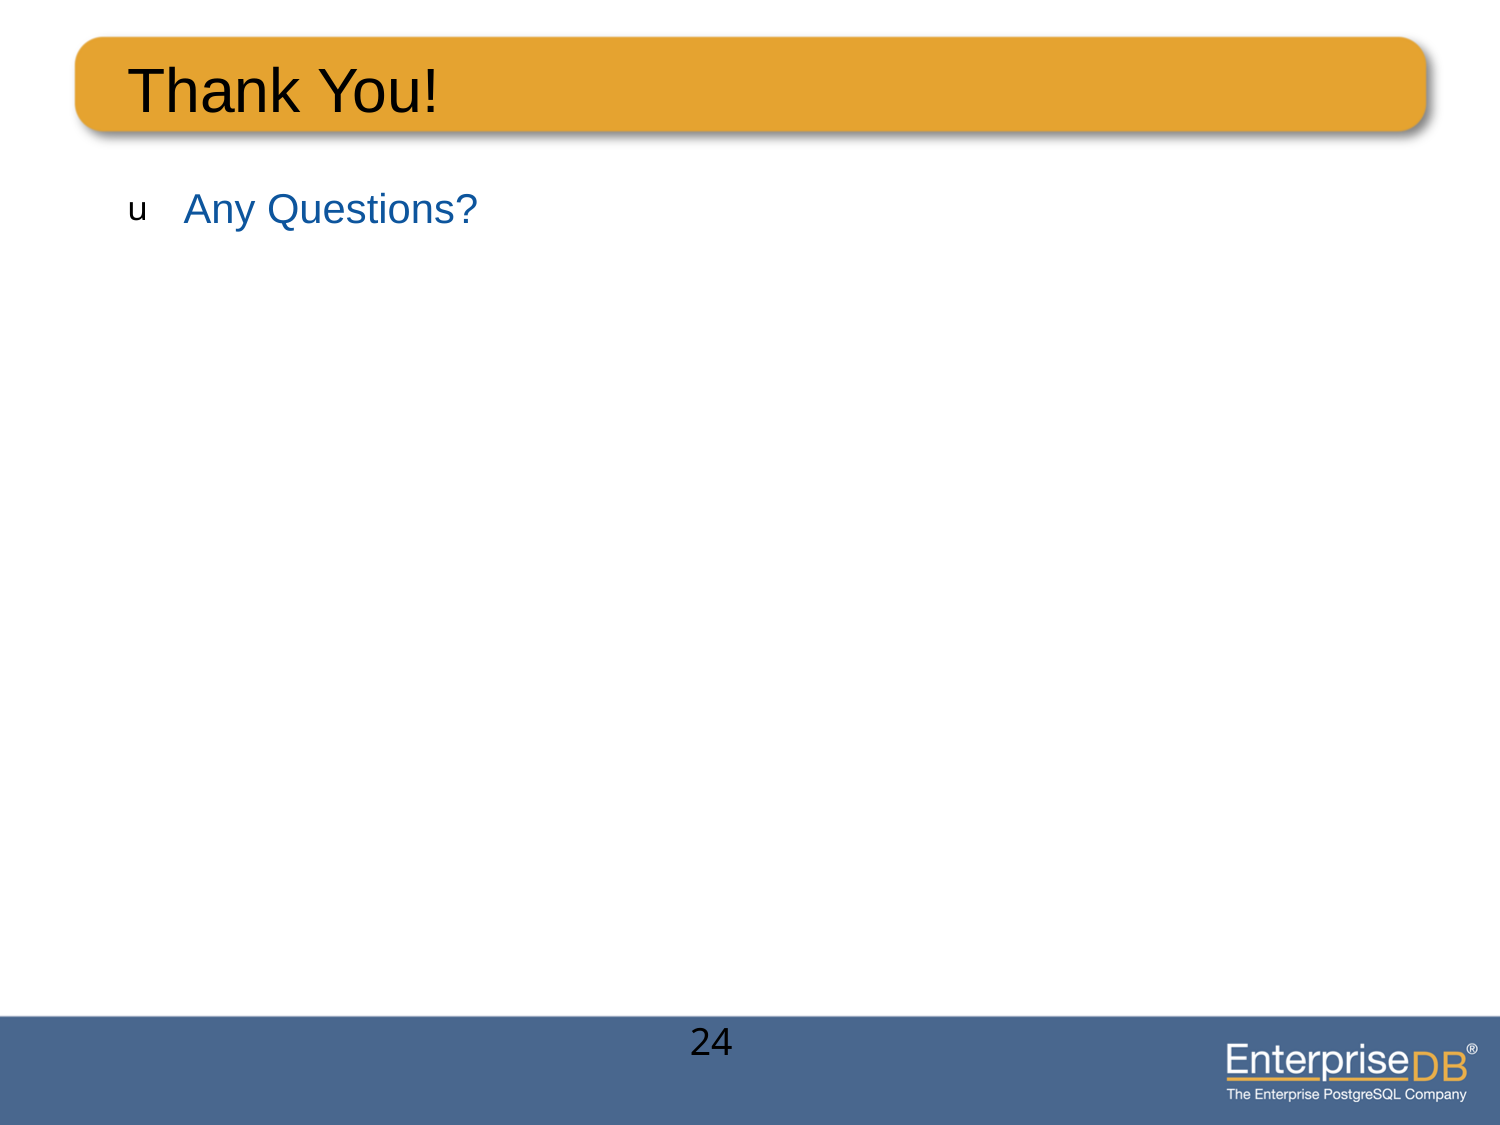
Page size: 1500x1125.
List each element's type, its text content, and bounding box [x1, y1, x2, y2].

list Any Questions? [112, 174, 1388, 963]
title Thank You! [112, 37, 1388, 138]
slide_number <number> [675, 1010, 825, 1125]
picture [0, 0, 1500, 1125]
